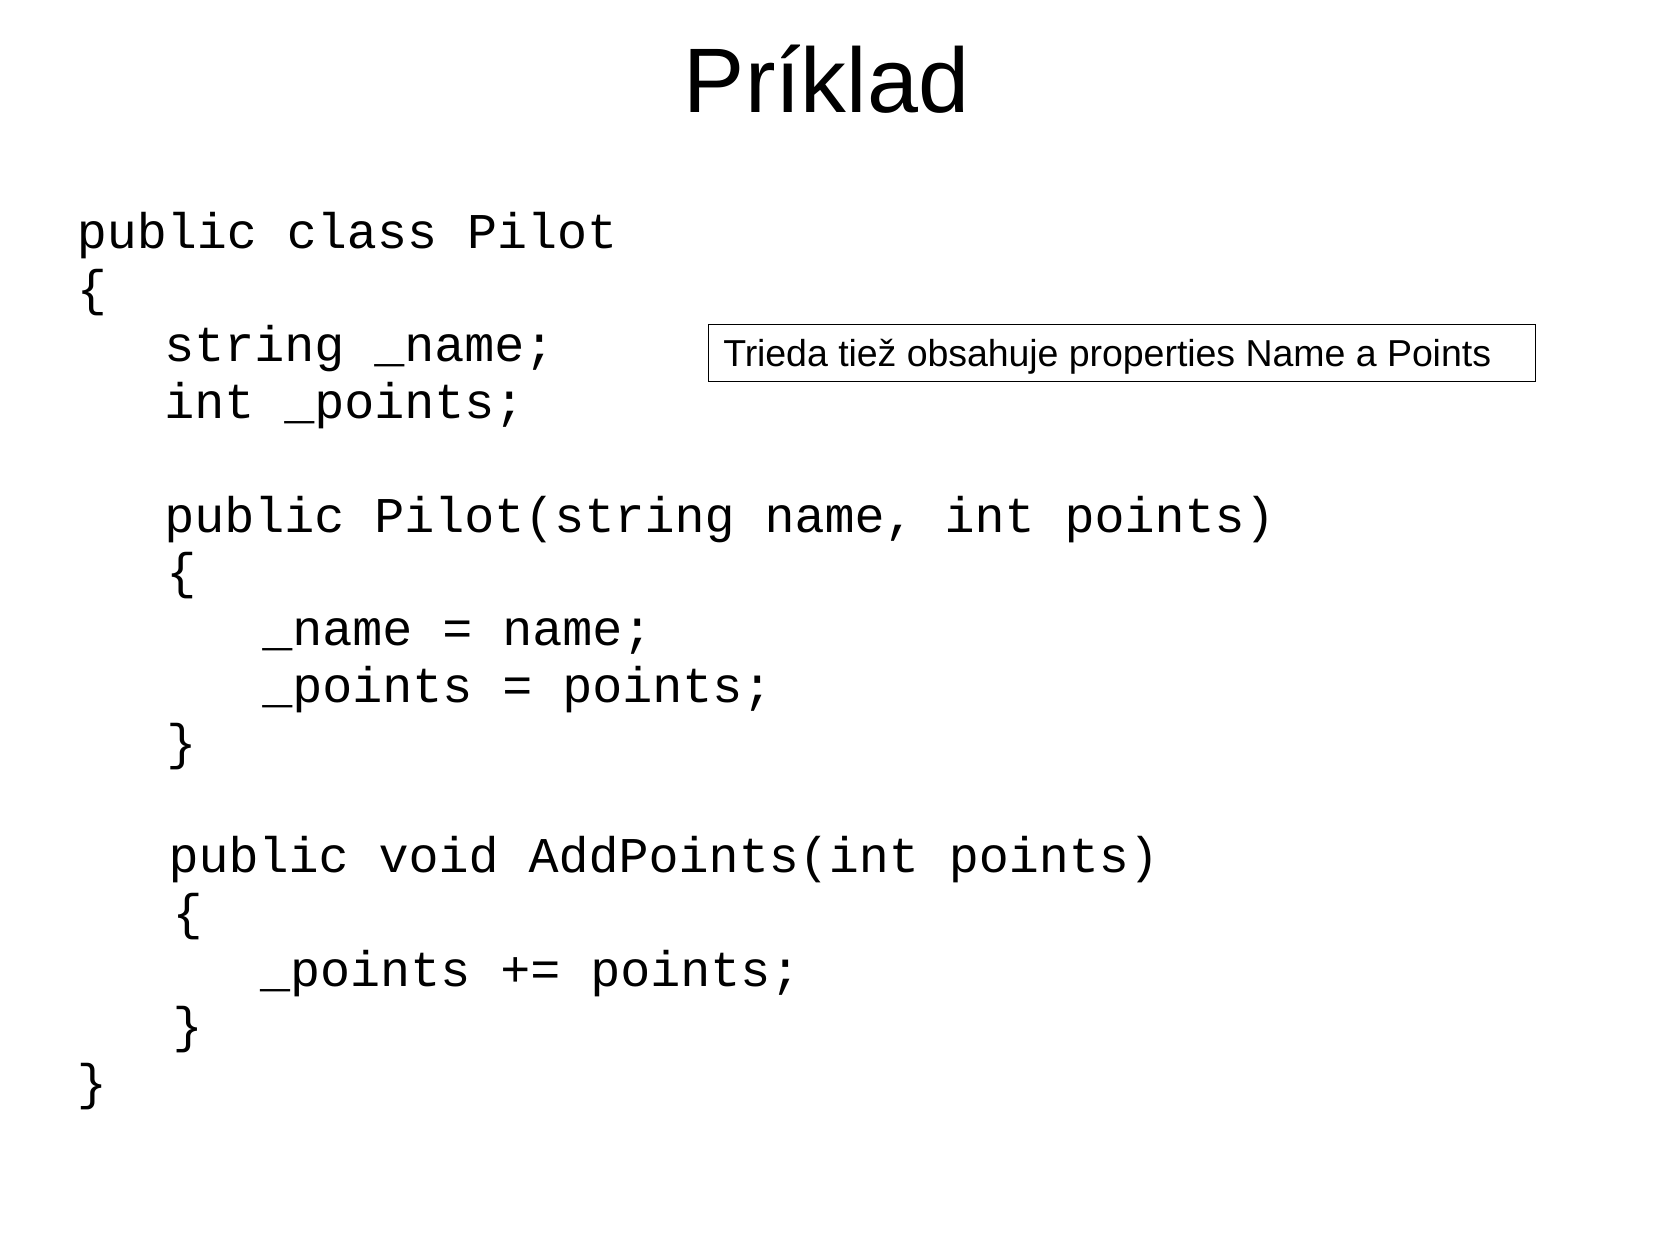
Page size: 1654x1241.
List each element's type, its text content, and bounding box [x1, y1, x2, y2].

title Príklad [82, 29, 1571, 133]
text_box Trieda tiež obsahuje properties Name a Points [708, 324, 1536, 382]
list public class Pilot { string _name; int _points; public Pilot(string name, int points) { _name = name; _points = points; } public void AddPoints(int points) { _points += points; } } [76, 206, 1565, 1123]
